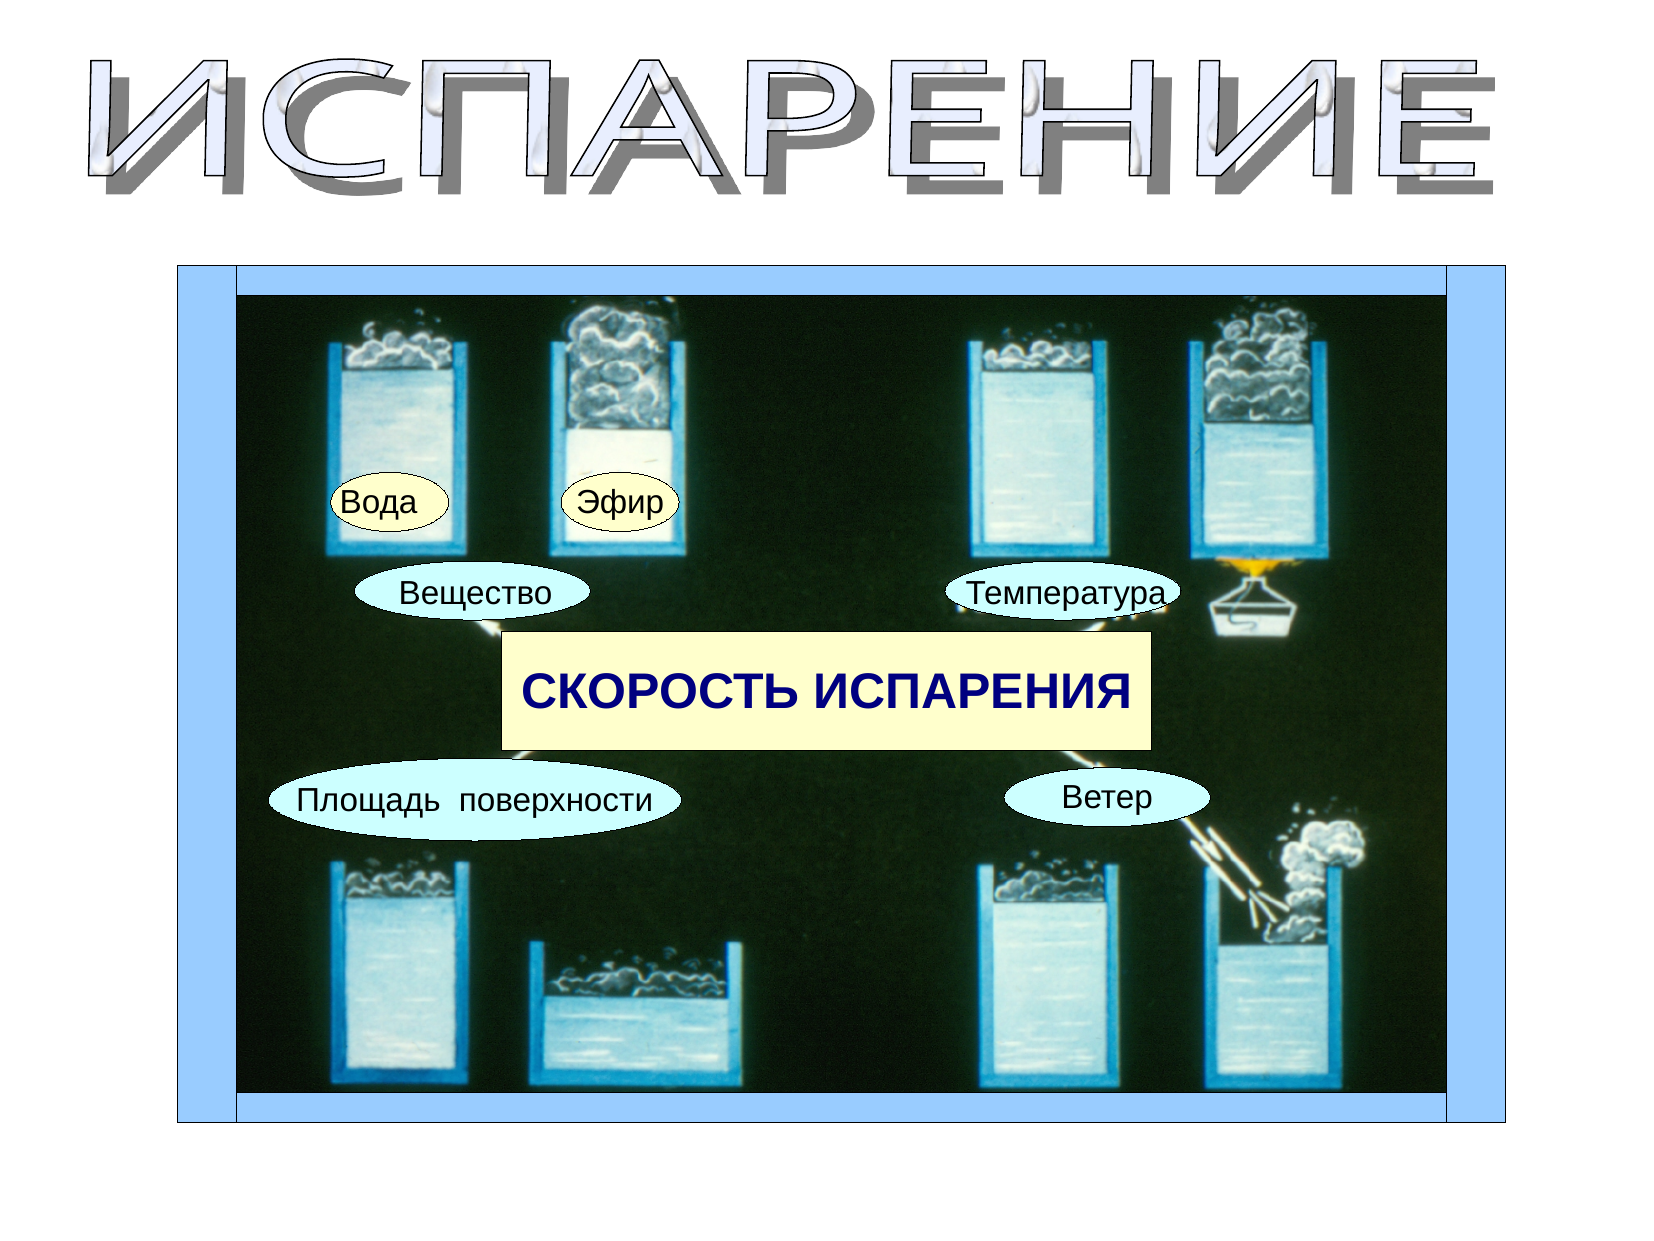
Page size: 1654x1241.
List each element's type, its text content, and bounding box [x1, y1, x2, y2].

text_box Эфир [561, 472, 680, 532]
text_box [177, 265, 1506, 1123]
picture [237, 296, 1446, 1092]
text_box ИСПАРЕНИЕ [889, 60, 987, 176]
text_box ИСПАРЕНИЕ [263, 59, 393, 178]
text_box СКОРОСТЬ ИСПАРЕНИЯ [501, 631, 1152, 751]
text_box ИСПАРЕНИЕ [420, 60, 551, 176]
text_box ИСПАРЕНИЕ [1379, 60, 1477, 176]
text_box Температура [950, 566, 1182, 620]
text_box ИСПАРЕНИЕ [745, 60, 856, 176]
text_box ИСПАРЕНИЕ [570, 60, 723, 176]
text_box Ветер [1003, 767, 1211, 827]
text_box Вода [324, 476, 452, 529]
text_box Площадь поверхности [268, 758, 682, 842]
text_box ИСПАРЕНИЕ [1021, 60, 1154, 176]
text_box Вещество [383, 566, 568, 620]
text_box ИСПАРЕНИЕ [1197, 60, 1336, 176]
text_box ИСПАРЕНИЕ [88, 60, 228, 176]
